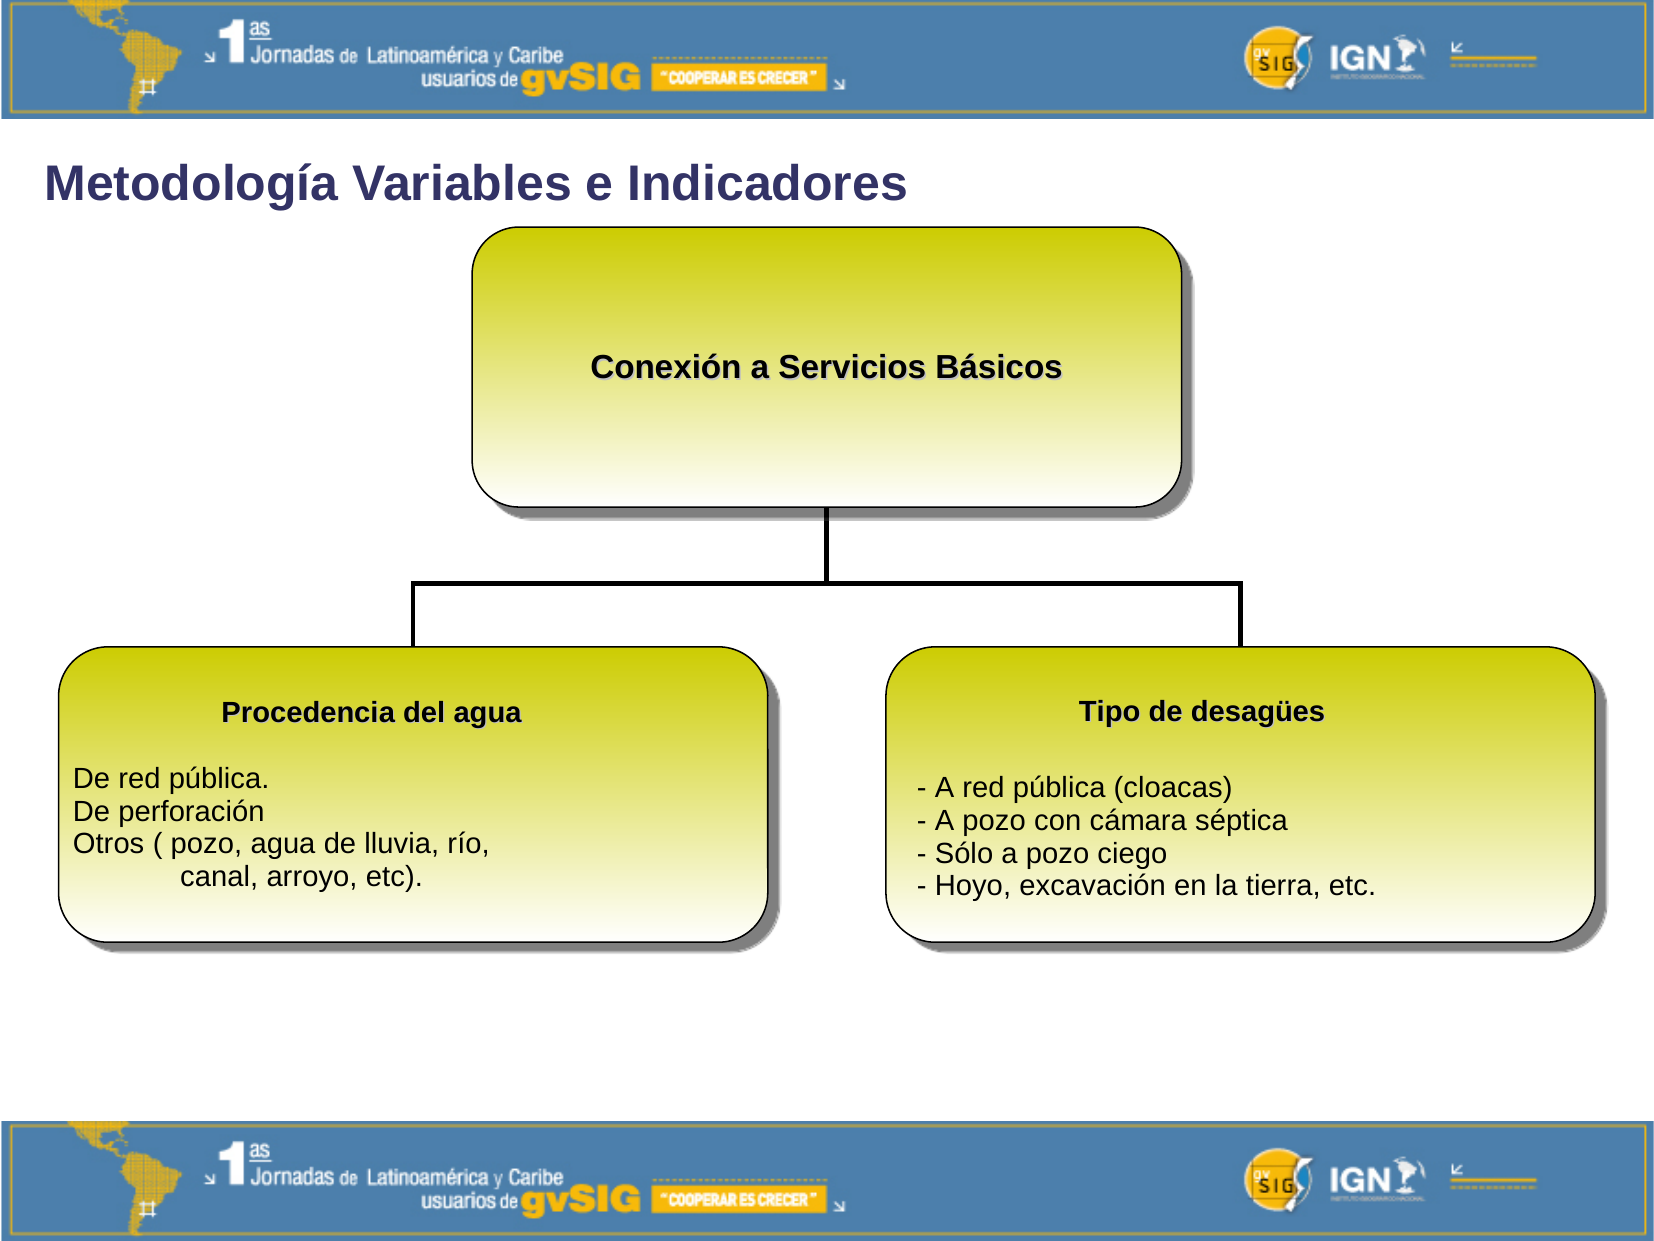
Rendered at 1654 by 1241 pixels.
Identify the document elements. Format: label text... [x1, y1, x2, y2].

text_box Metodología Variables e Indicadores [29, 147, 1063, 220]
picture [0, 1121, 1654, 1241]
text_box Conexión a Servicios Básicos [472, 227, 1182, 508]
text_box Procedencia del agua De red pública. De perforación Otros ( pozo, agua de lluvia, río, canal, arroyo, etc). [58, 646, 768, 943]
picture [0, 0, 1654, 119]
text_box Tipo de desagües - A red pública (cloacas) - A pozo con cámara séptica - Sólo a pozo ciego - Hoyo, excavación en la tierra, etc. [885, 646, 1596, 943]
